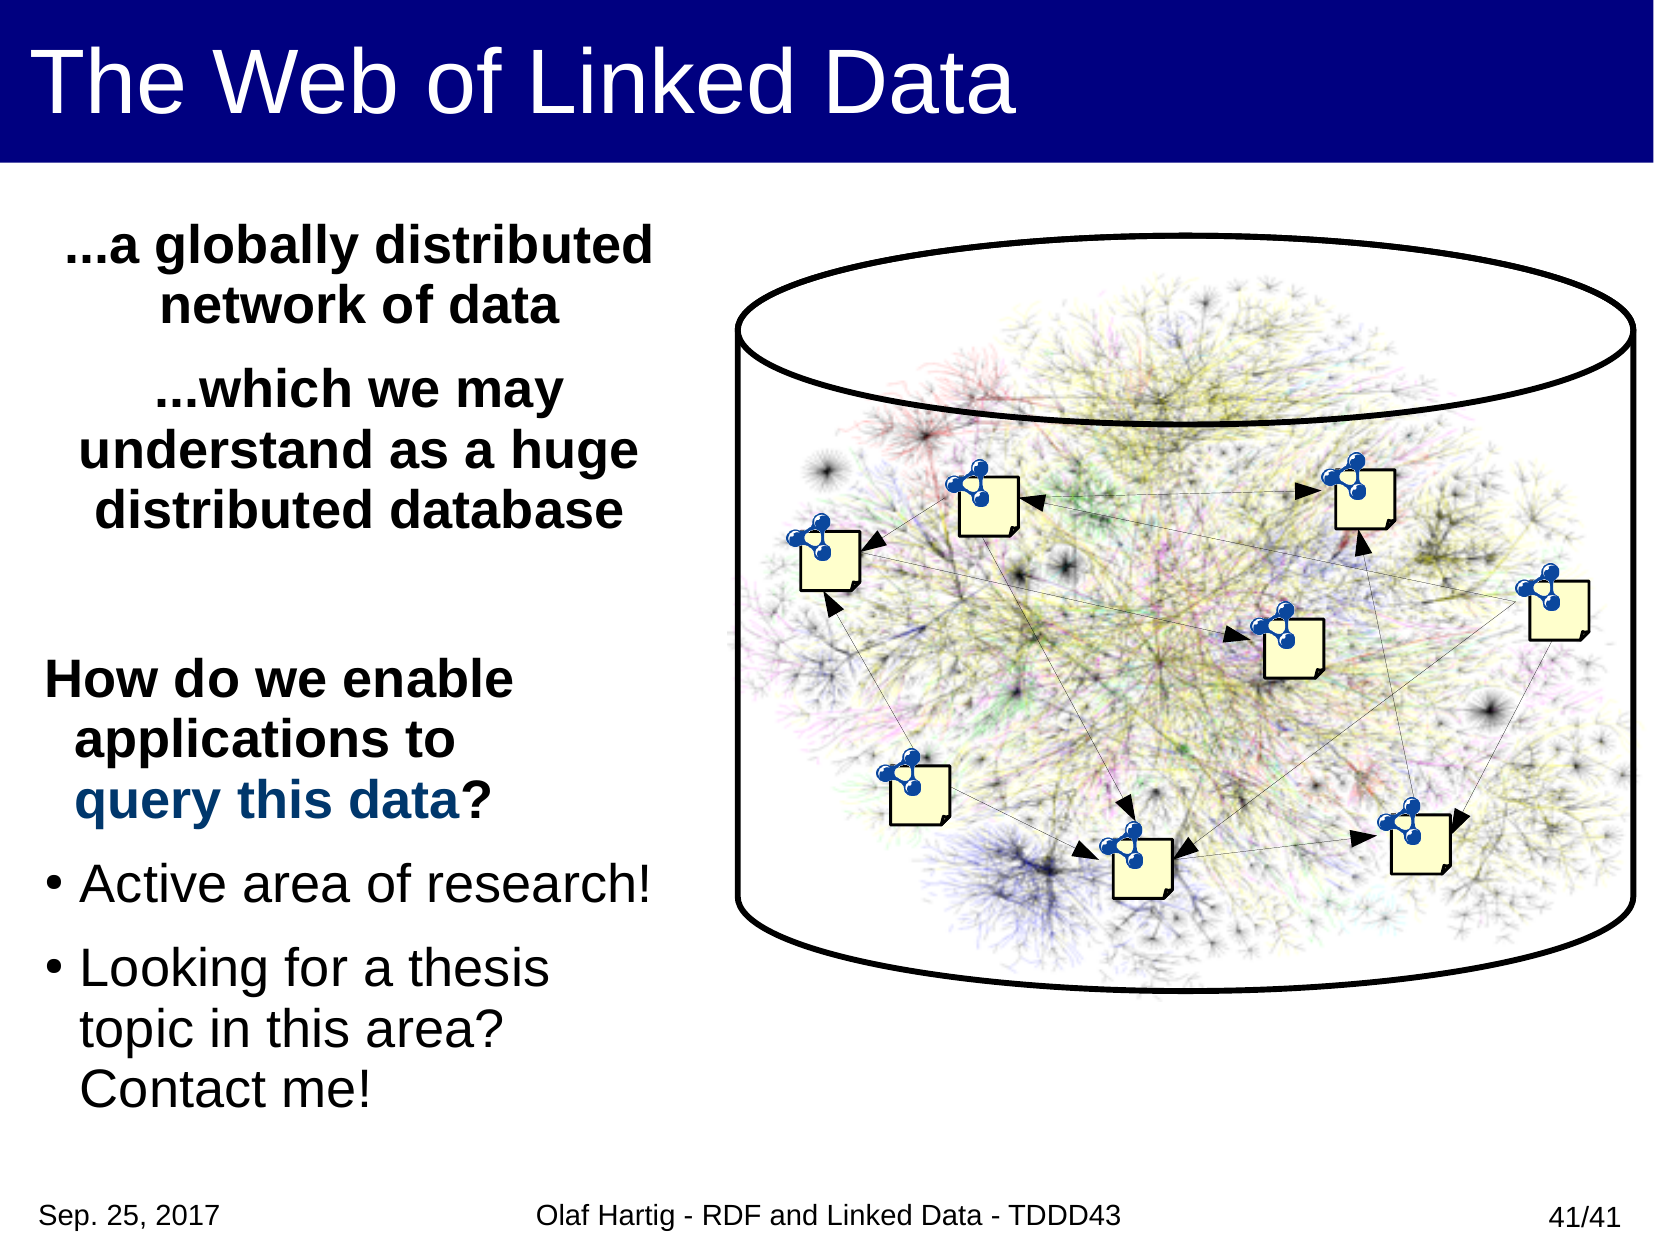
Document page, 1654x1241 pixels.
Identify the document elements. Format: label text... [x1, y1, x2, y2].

text_box [959, 476, 1019, 537]
text_box [1113, 839, 1173, 899]
text_box [1335, 469, 1395, 529]
text_box ...a globally distributed network of data ...which we may understand as a huge distributed database How do we enable applications to query this data? Active area of research! Looking for a thesis topic in this area? Contact me! [29, 206, 691, 1127]
text_box [1529, 581, 1589, 641]
text_box [800, 531, 860, 591]
text_box [1391, 814, 1451, 875]
title The Web of Linked Data [0, 0, 1654, 163]
text_box [1264, 619, 1324, 679]
text_box [890, 765, 950, 825]
picture [727, 206, 1654, 1002]
